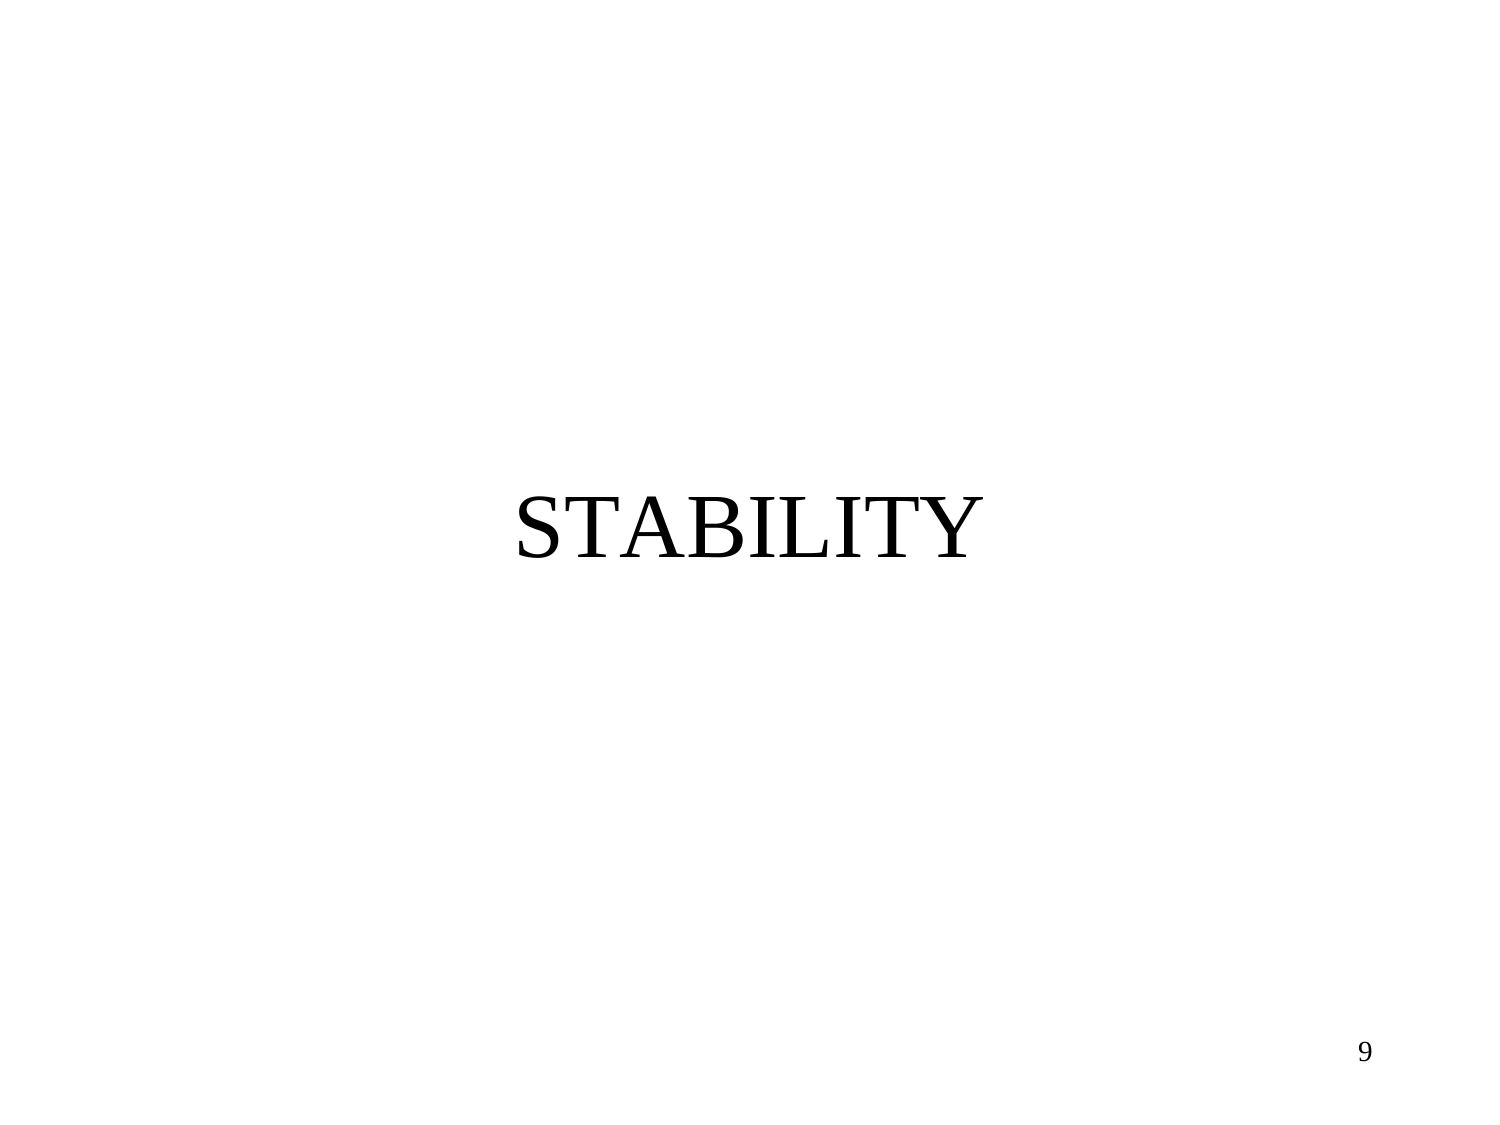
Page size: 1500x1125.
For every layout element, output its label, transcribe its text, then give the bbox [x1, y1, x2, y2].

text_box STABILITY [225, 468, 1276, 594]
text_box <number> [1074, 1025, 1388, 1101]
